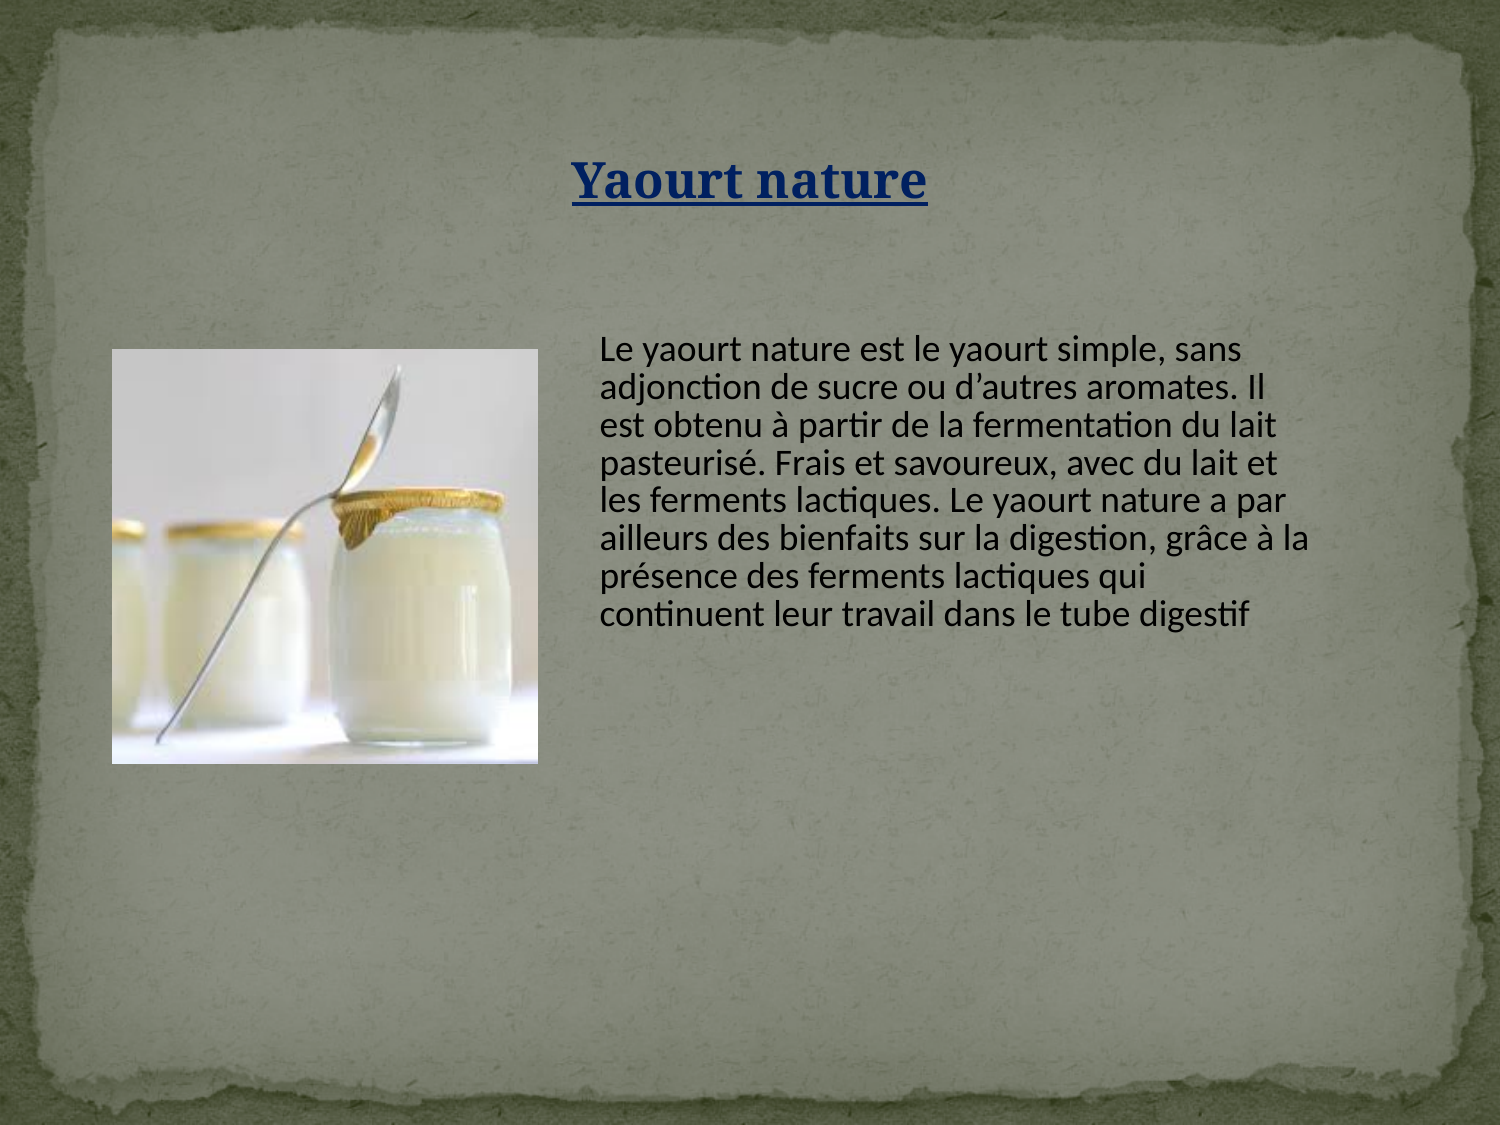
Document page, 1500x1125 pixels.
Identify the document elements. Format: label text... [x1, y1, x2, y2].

text_box Le yaourt nature est le yaourt simple, sans adjonction de sucre ou d’autres aromates. Il est obtenu à partir de la fermentation du lait pasteurisé. Frais et savoureux, avec du lait et les ferments lactiques. Le yaourt nature a par ailleurs des bienfaits sur la digestion, grâce à la présence des ferments lactiques qui continuent leur travail dans le tube digestif [585, 326, 1335, 643]
picture [112, 349, 538, 764]
text_box Yaourt nature [0, 137, 1500, 213]
